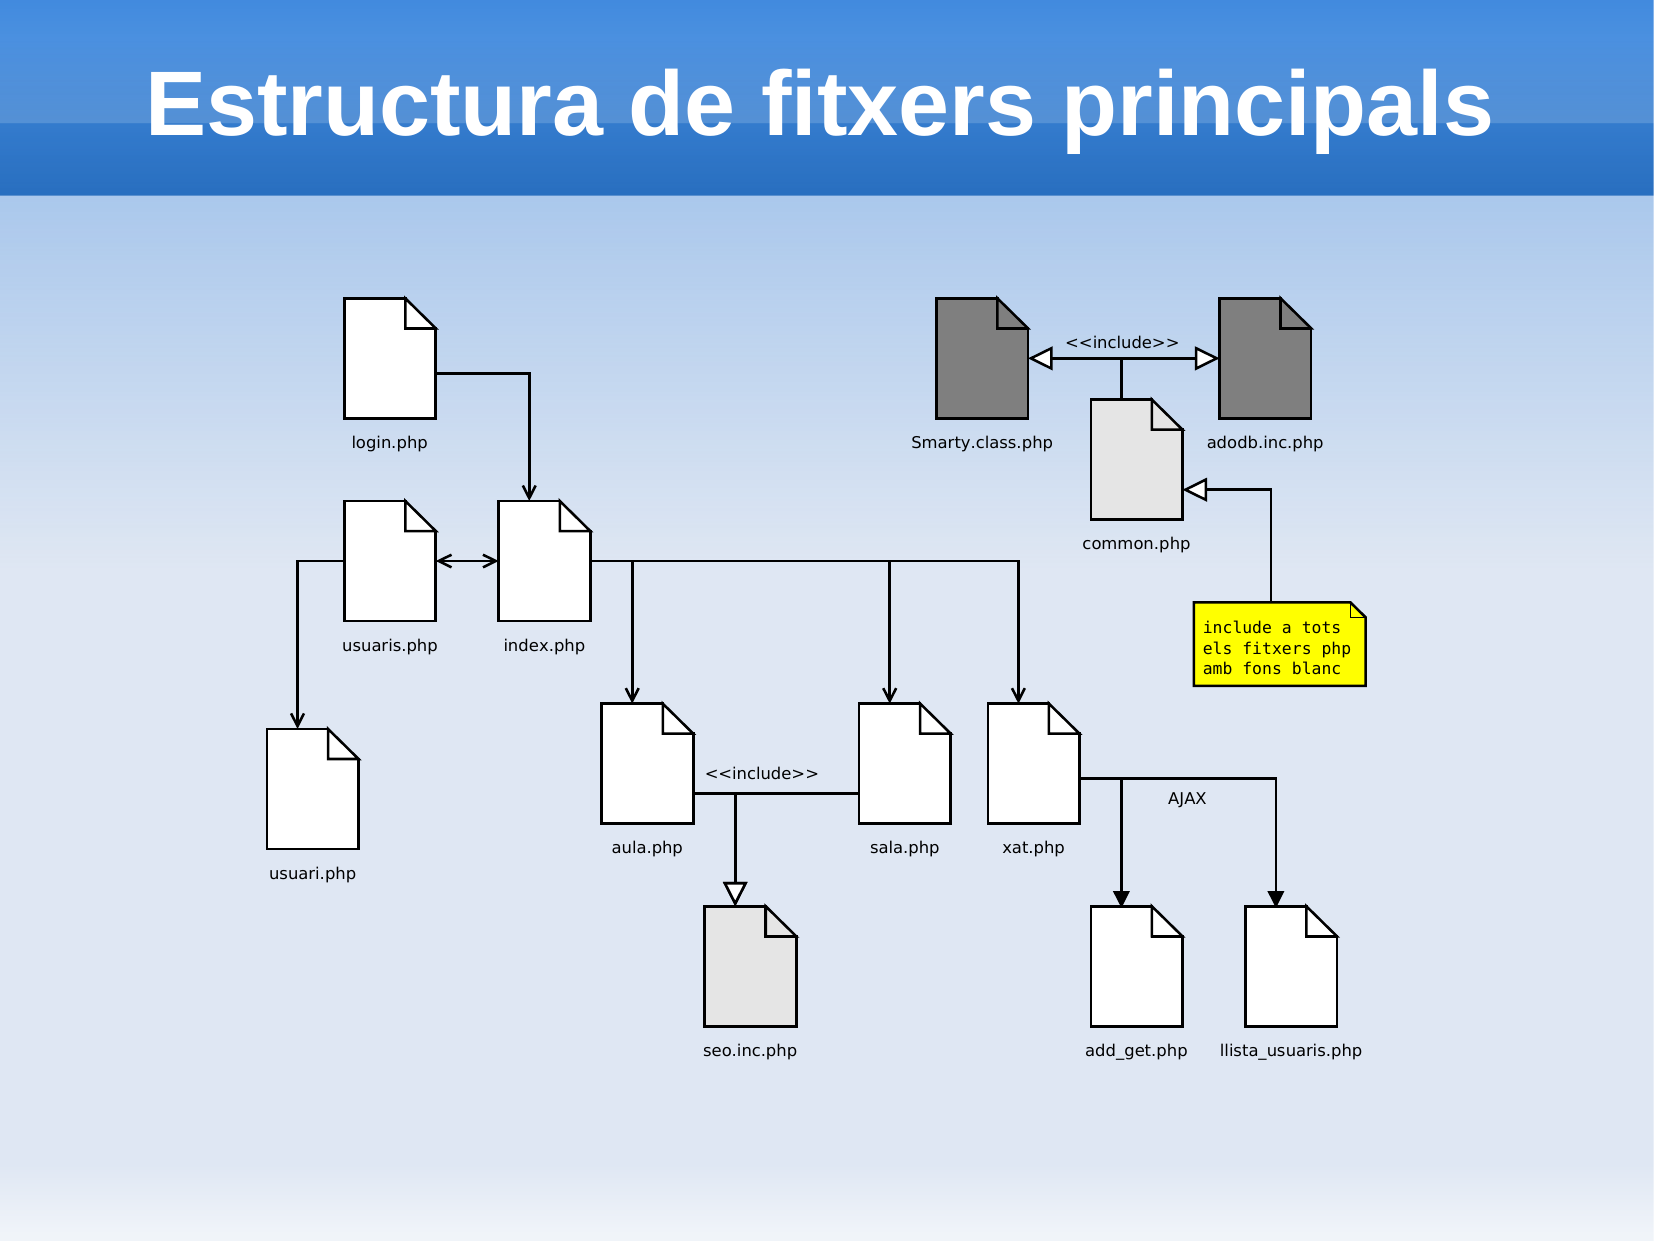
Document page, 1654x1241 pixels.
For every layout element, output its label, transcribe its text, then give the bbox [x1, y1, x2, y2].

picture [0, 0, 1654, 1241]
title Estructura de fitxers principals [76, 0, 1565, 208]
